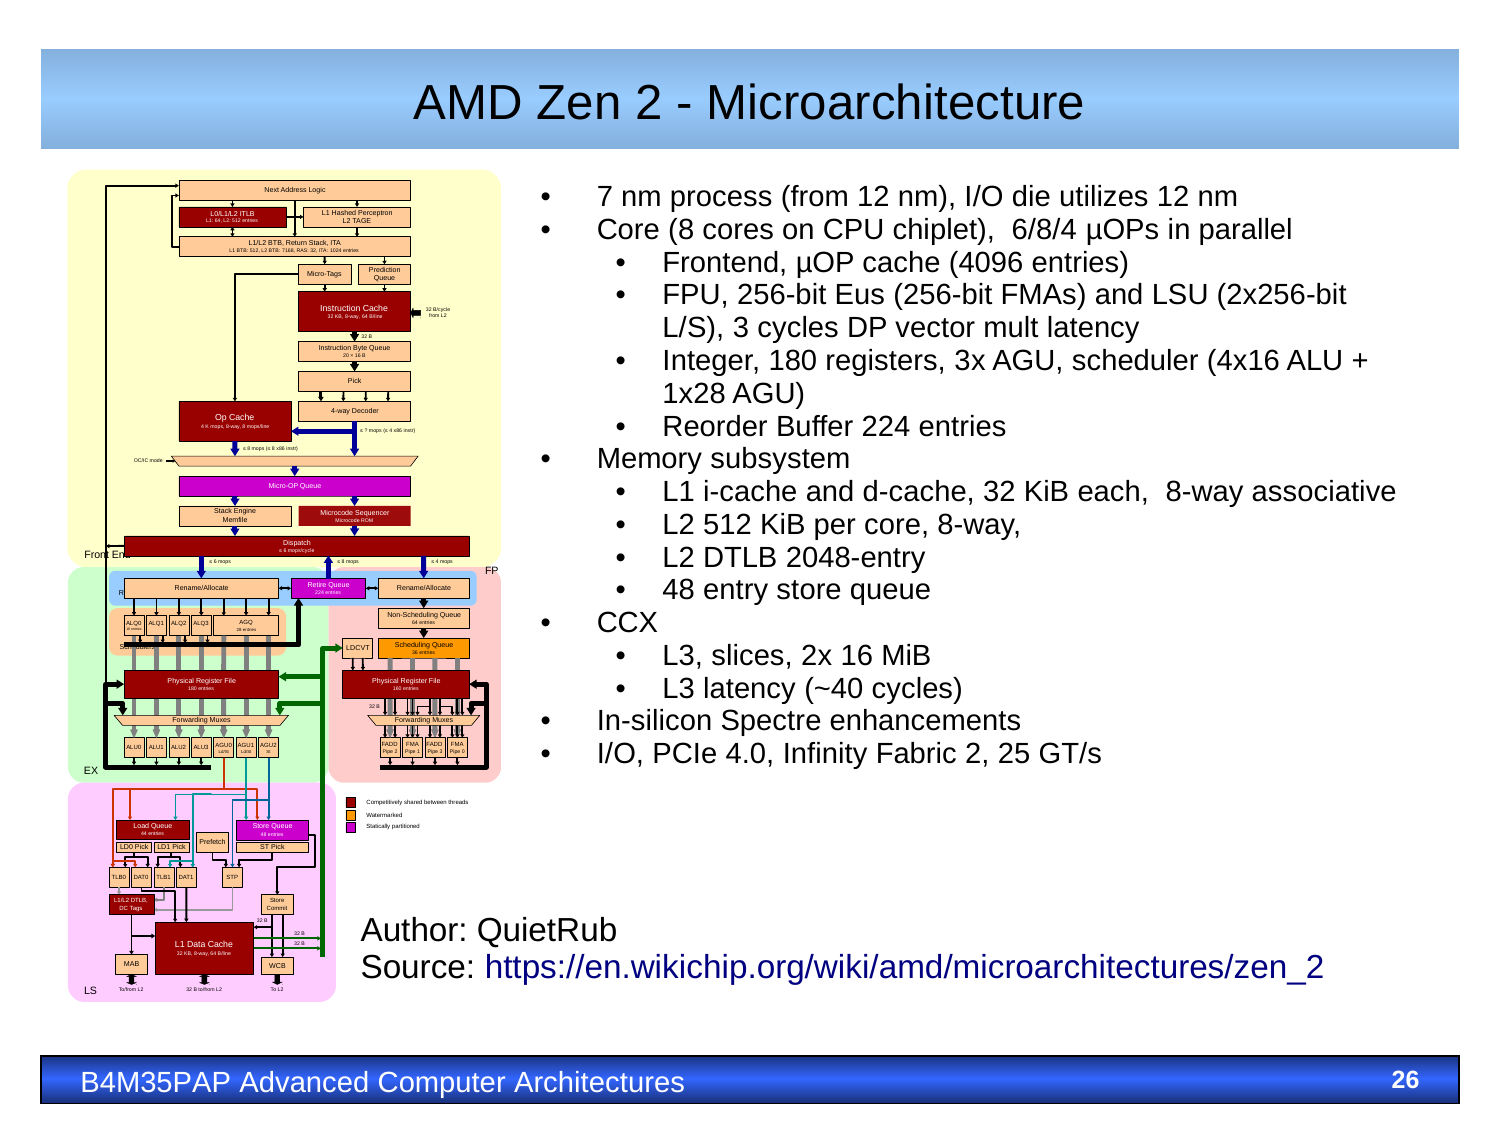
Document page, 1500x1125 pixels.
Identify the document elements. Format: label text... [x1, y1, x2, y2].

title AMD Zen 2 - Microarchitecture [41, 49, 1459, 149]
text_box Author: QuietRub Source: https://en.wikichip.org/wiki/amd/microarchitectures/zen_2 [345, 904, 1394, 1016]
picture [55, 156, 517, 1014]
list 7 nm process (from 12 nm), I/O die utilizes 12 nm Core (8 cores on CPU chiplet), 6/8/4 µOPs in parallel Frontend, µOP cache (4096 entries) FPU, 256-bit Eus (256-bit FMAs) and LSU (2x256-bit L/S), 3 cycles DP vector mult latency Integer, 180 registers, 3x AGU, scheduler (4x16 ALU + 1x28 AGU) Reorder Buffer 224 entries Memory subsystem L1 i-cache and d-cache, 32 KiB each, 8-way associative L2 512 KiB per core, 8-way, L2 DTLB 2048-entry 48 entry store queue CCX L3, slices, 2x 16 MiB L3 latency (~40 cycles) In-silicon Spectre enhancements I/O, PCIe 4.0, Infinity Fabric 2, 25 GT/s [525, 172, 1426, 911]
